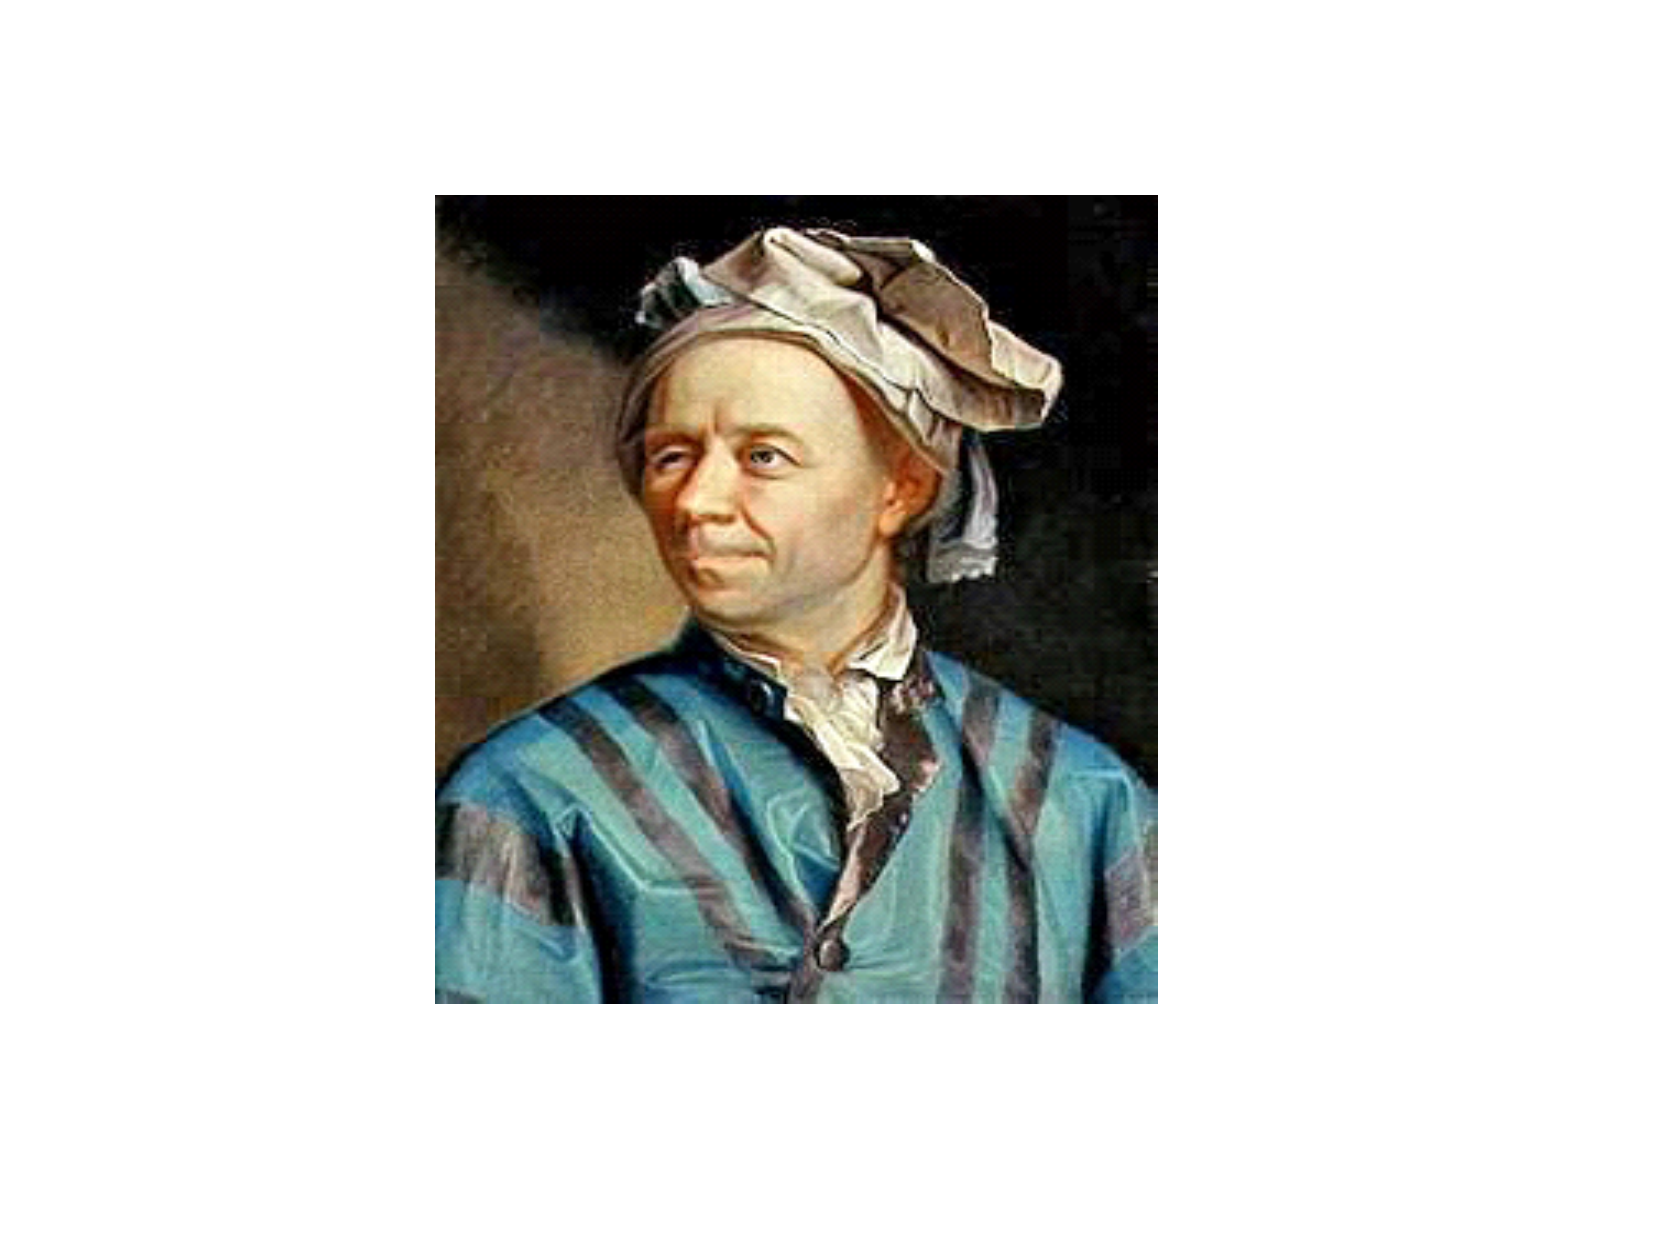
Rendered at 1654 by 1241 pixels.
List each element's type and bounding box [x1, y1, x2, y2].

picture [435, 195, 1158, 1004]
